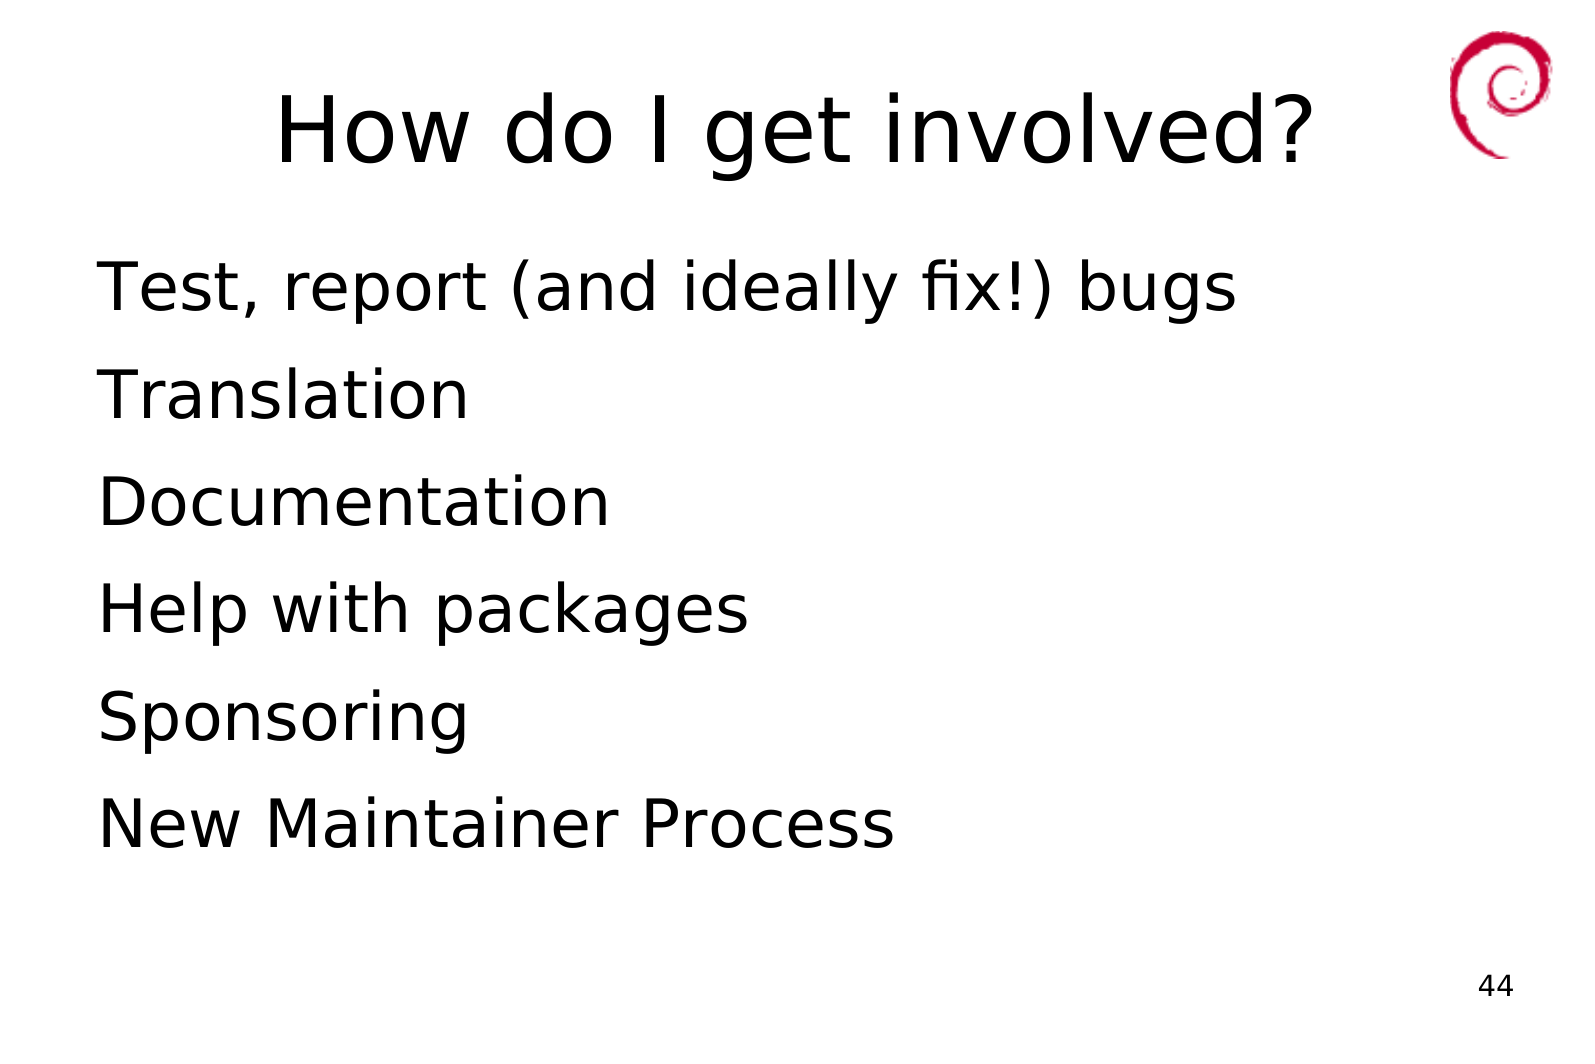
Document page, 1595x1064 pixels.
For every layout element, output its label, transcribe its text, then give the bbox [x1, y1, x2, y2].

picture [1450, 31, 1555, 159]
list Test, report (and ideally fix!) bugs Translation Documentation Help with packages Sponsoring New Maintainer Process [79, 248, 1515, 936]
title How do I get involved? [79, 42, 1515, 221]
